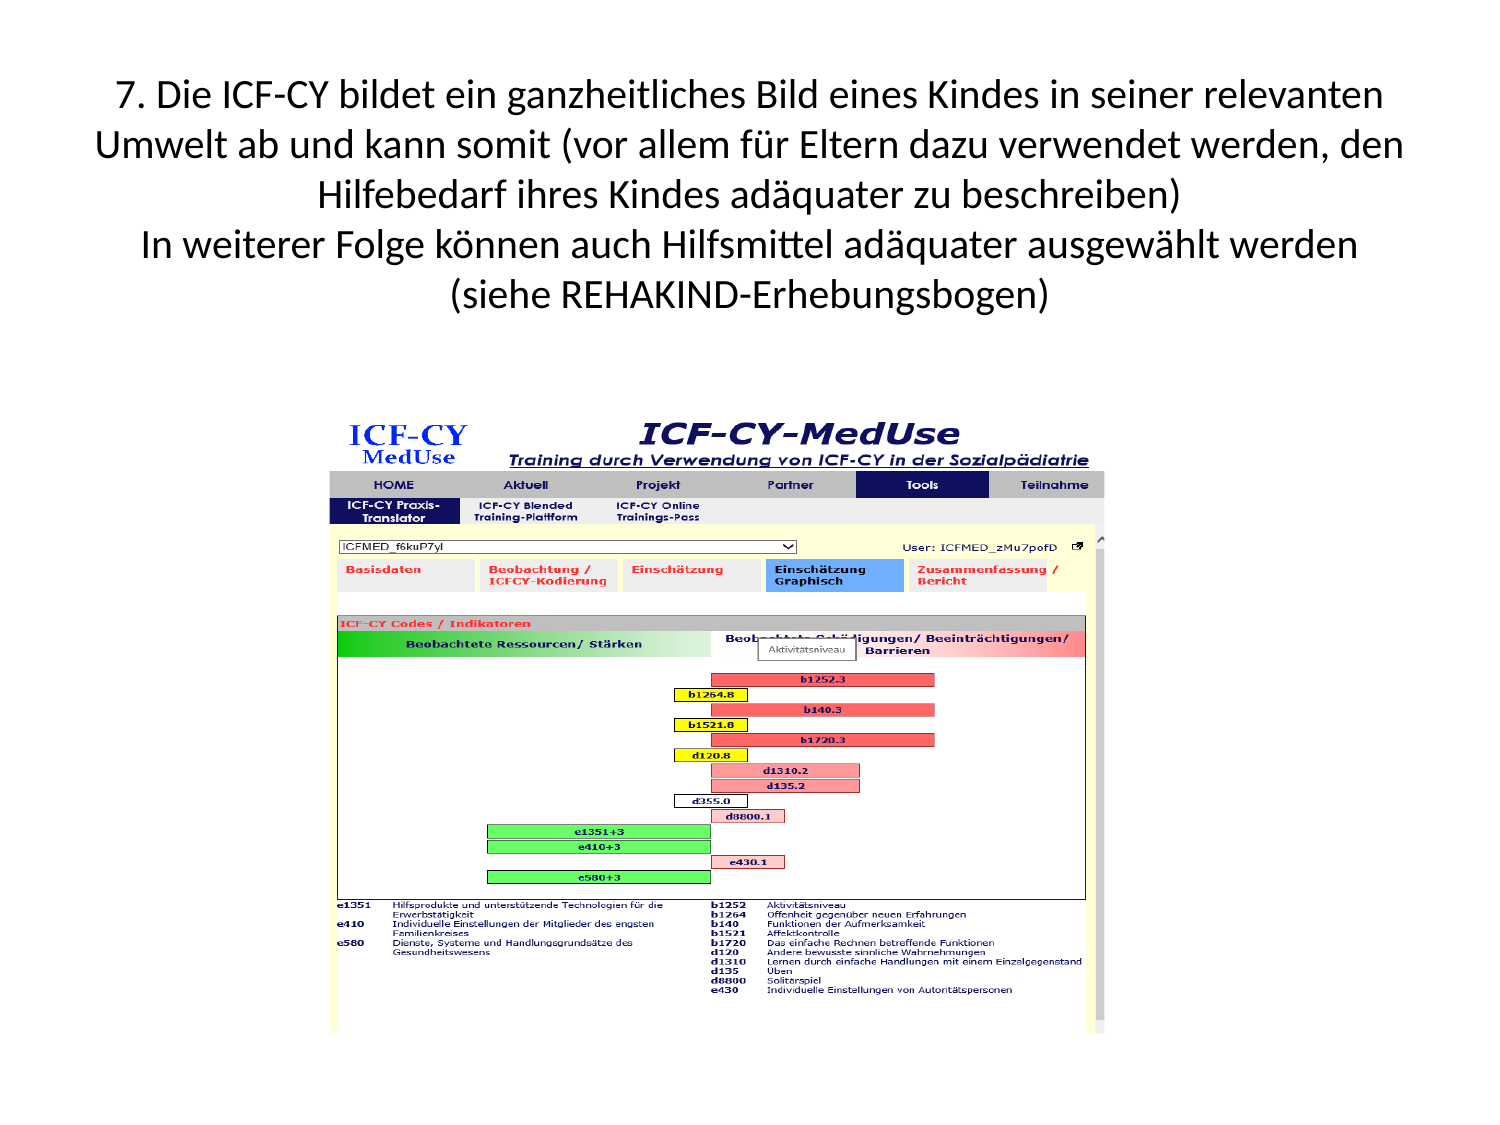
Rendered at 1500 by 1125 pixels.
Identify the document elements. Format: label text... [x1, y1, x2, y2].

picture [329, 420, 1105, 1034]
title 7. Die ICF-CY bildet ein ganzheitliches Bild eines Kindes in seiner relevanten Umwelt ab und kann somit (vor allem für Eltern dazu verwendet werden, den Hilfebedarf ihres Kindes adäquater zu beschreiben) In weiterer Folge können auch Hilfsmittel adäquater ausgewählt werden (siehe REHAKIND-Erhebungsbogen) [75, 45, 1426, 339]
